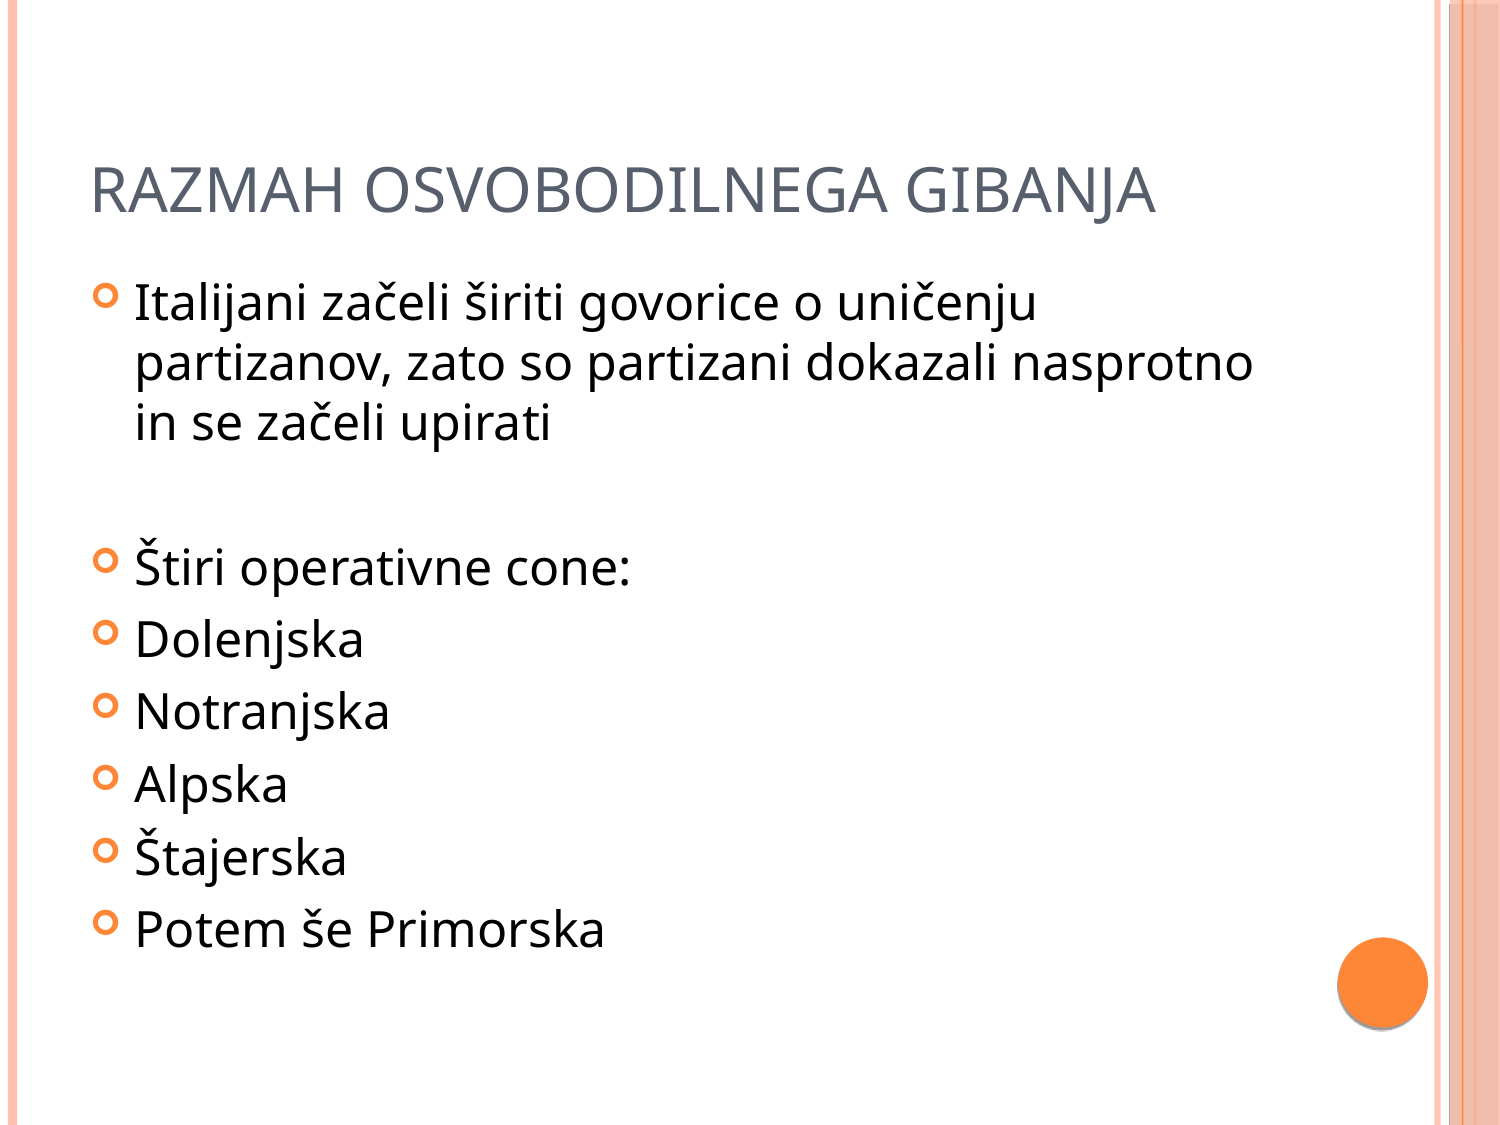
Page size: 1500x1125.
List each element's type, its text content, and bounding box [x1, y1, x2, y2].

list Italijani začeli širiti govorice o uničenju partizanov, zato so partizani dokazali nasprotno in se začeli upirati Štiri operativne cone: Dolenjska Notranjska Alpska Štajerska Potem še Primorska [75, 262, 1300, 1062]
title RAZMAH OSVOBODILNEGA GIBANJA [75, 45, 1300, 233]
